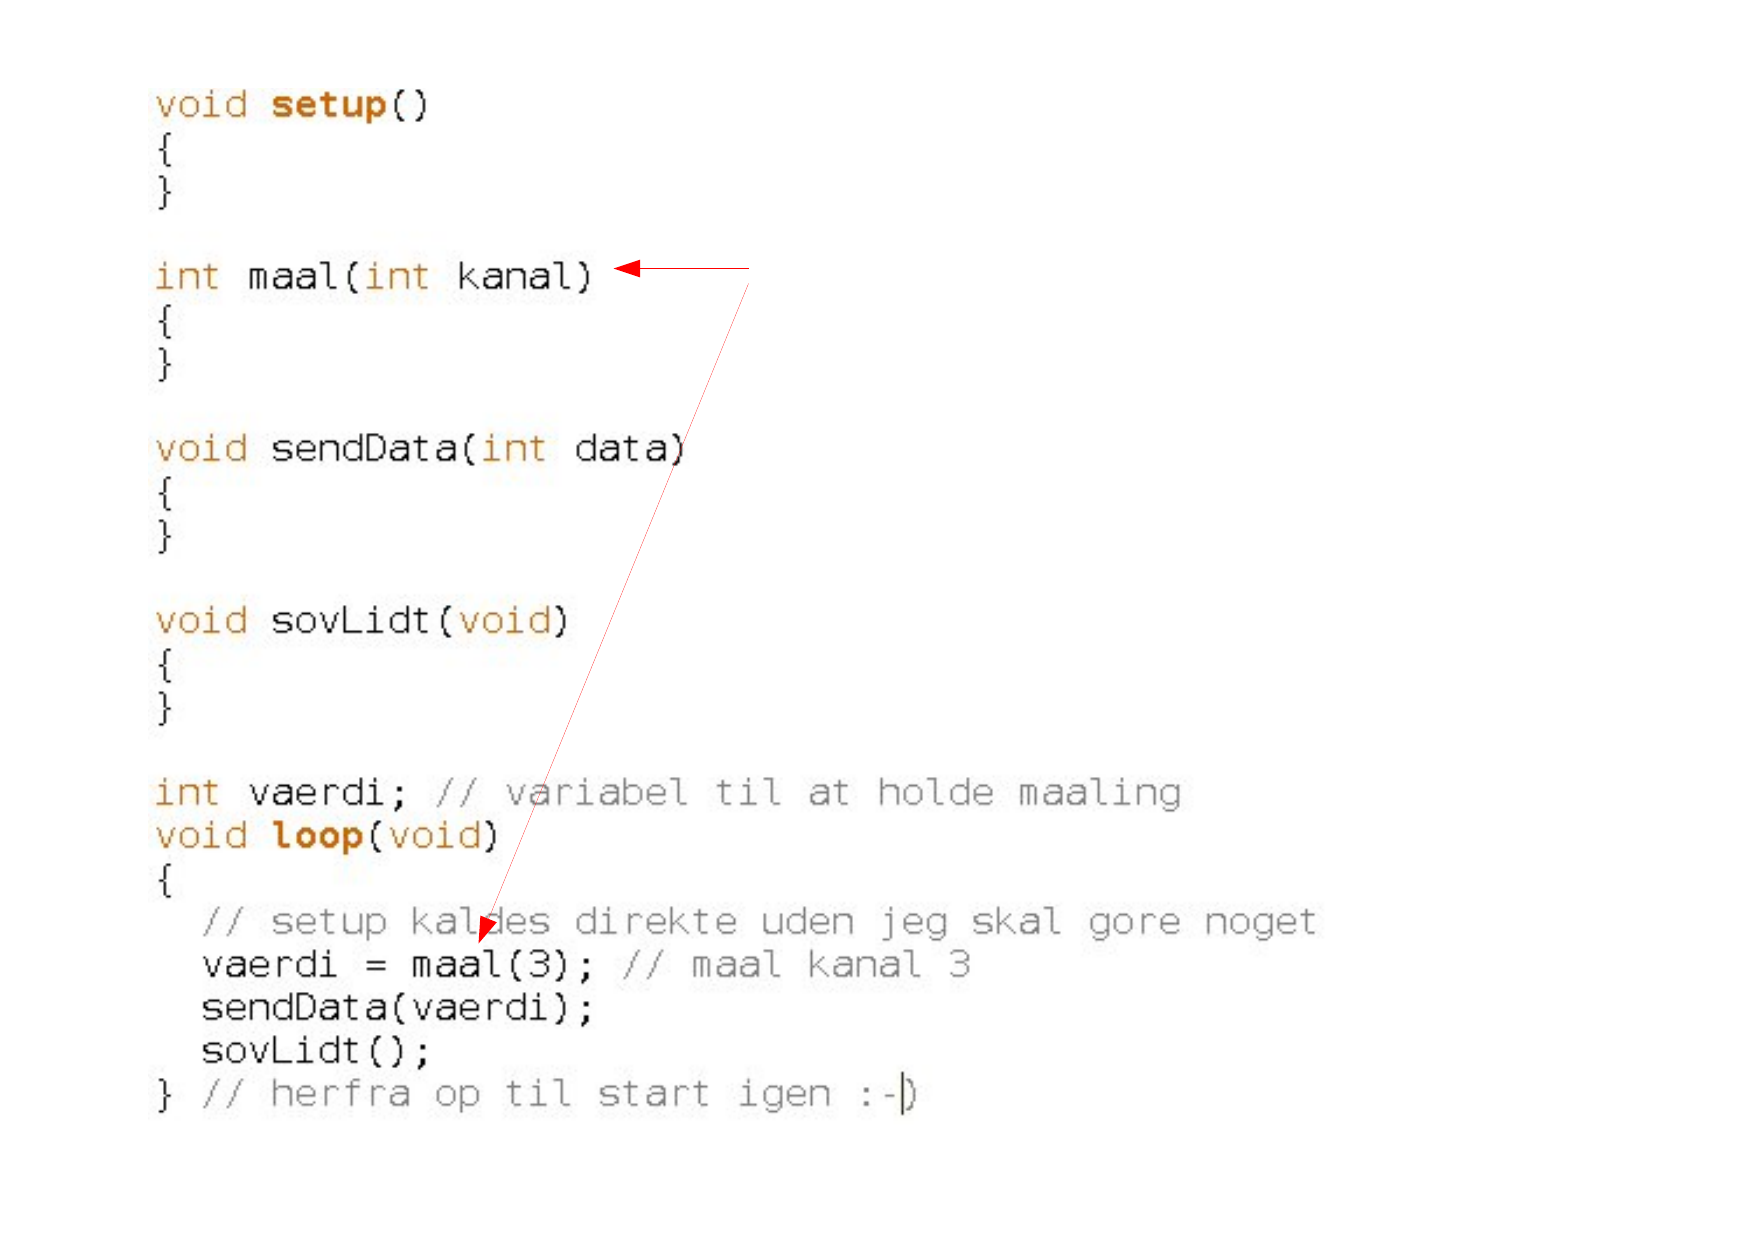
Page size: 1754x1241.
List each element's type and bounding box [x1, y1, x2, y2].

picture [148, 88, 1544, 1154]
